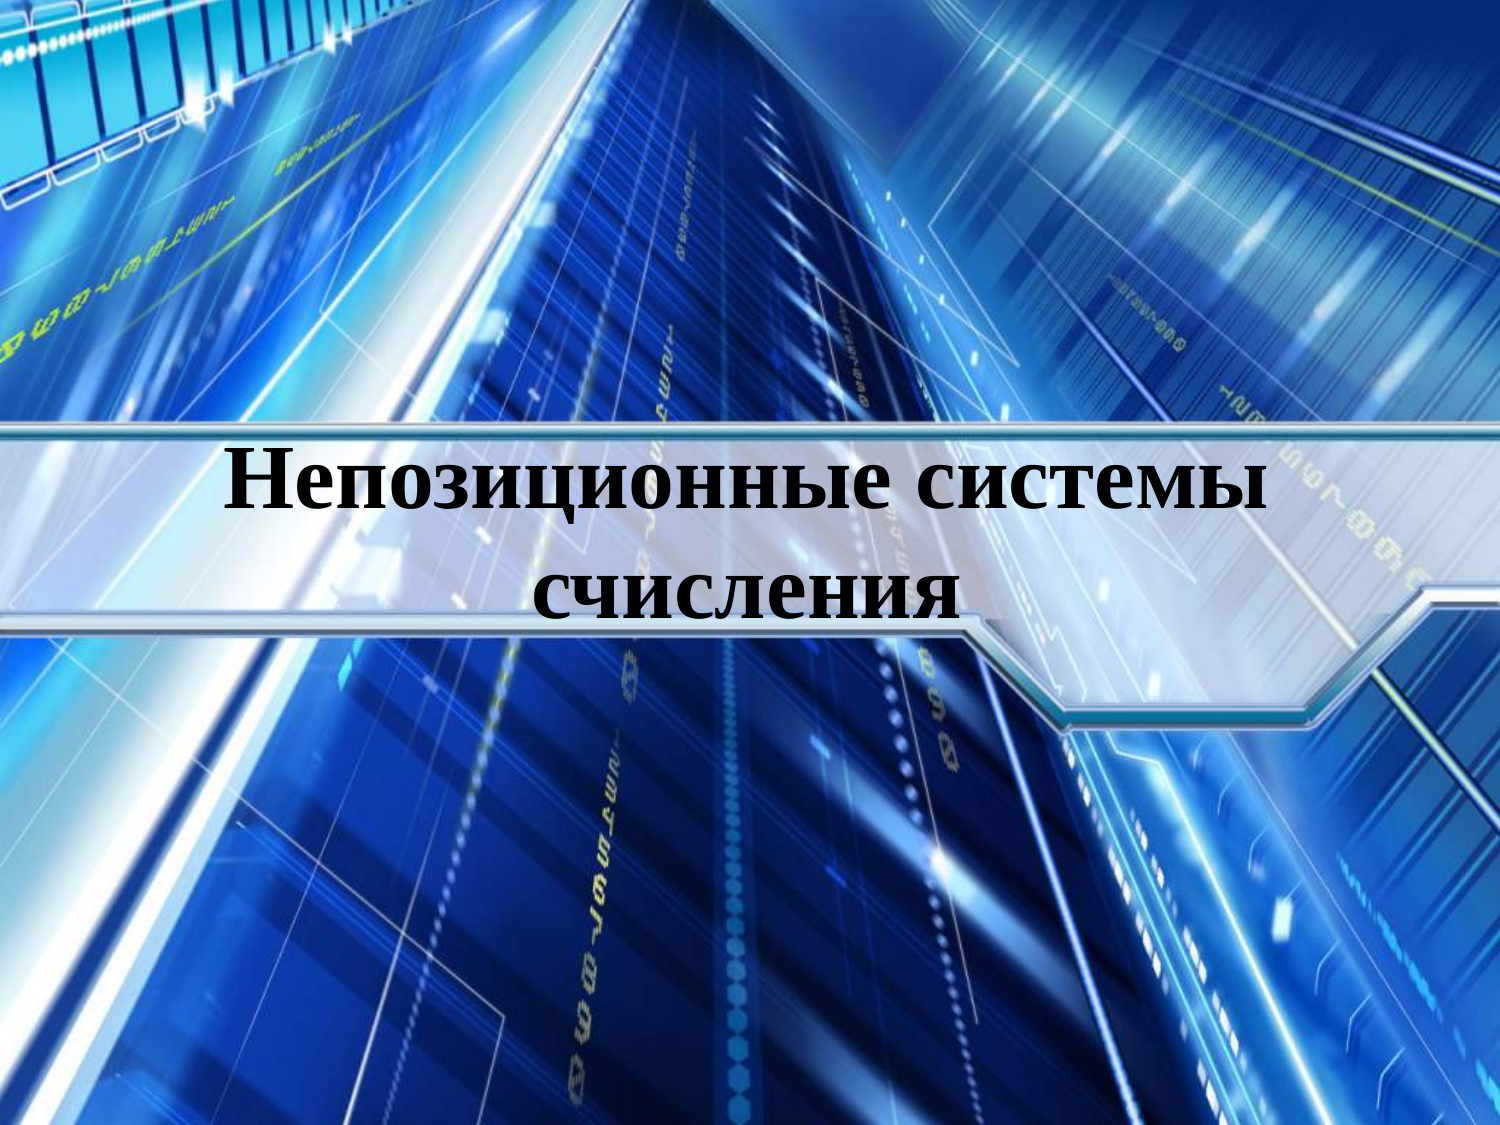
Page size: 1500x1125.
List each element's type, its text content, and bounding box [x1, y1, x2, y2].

picture [0, 0, 1500, 1125]
title Непозиционные системы счисления [64, 432, 1430, 622]
